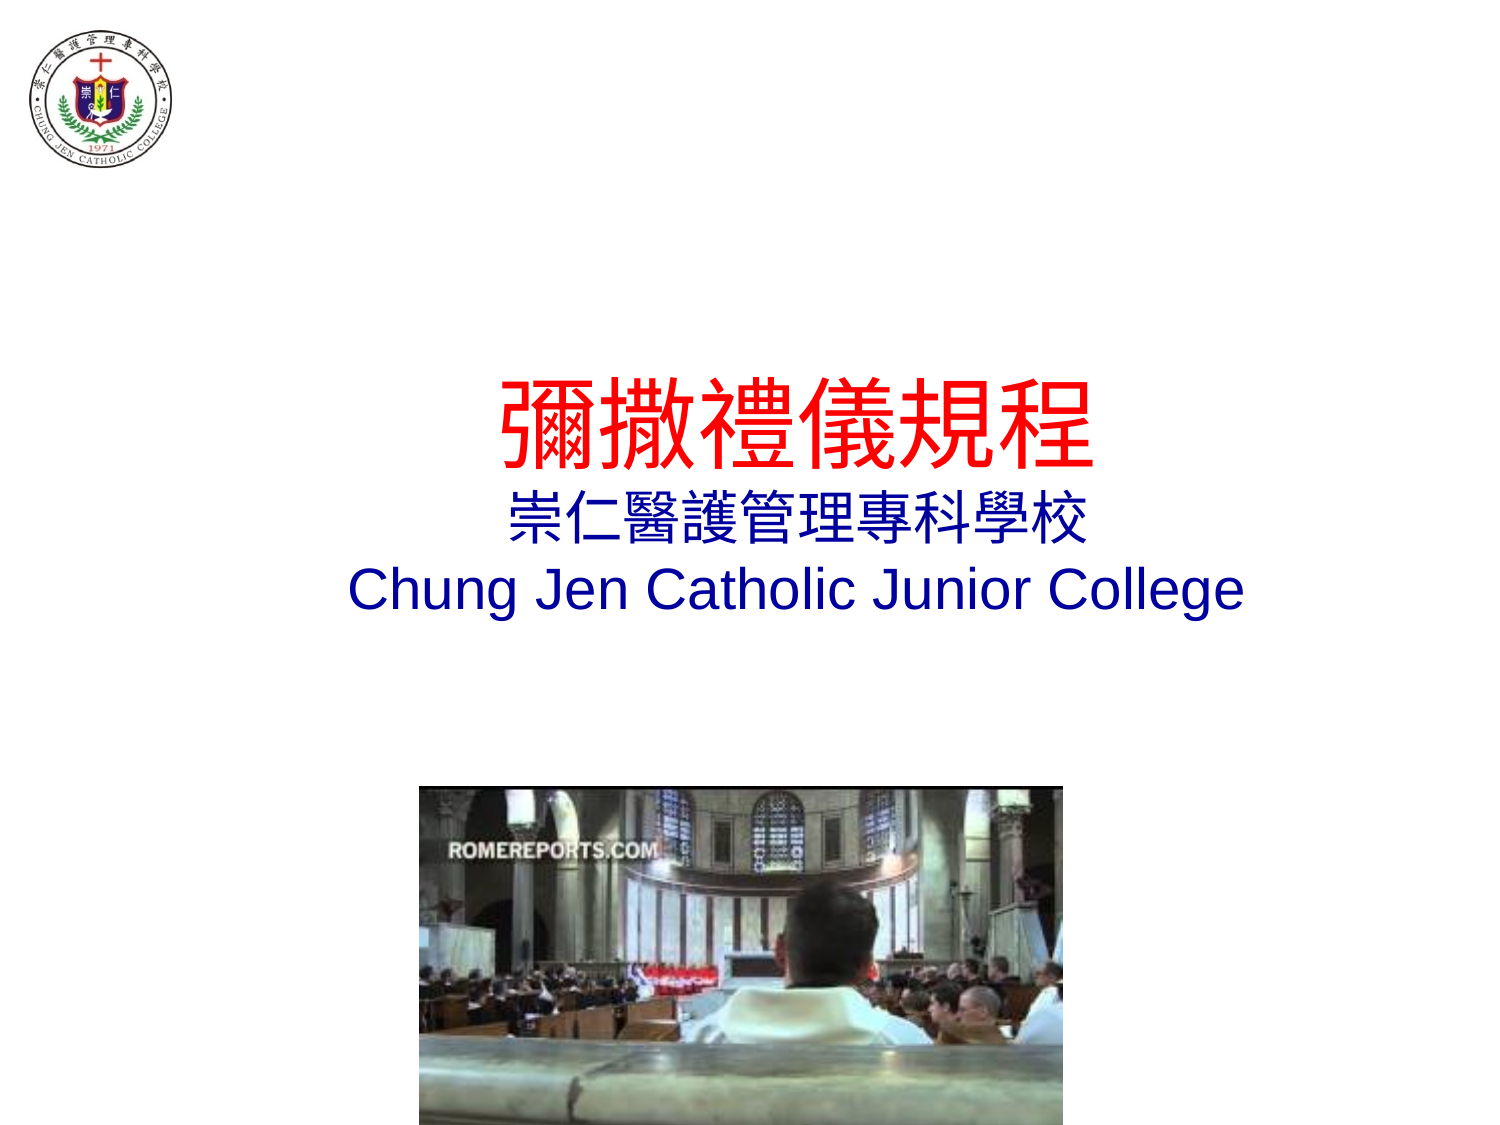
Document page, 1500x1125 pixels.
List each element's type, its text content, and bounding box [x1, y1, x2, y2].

title 彌撒禮儀規程 崇仁醫護管理專科學校 Chung Jen Catholic Junior College [123, 290, 1471, 693]
picture [419, 786, 1063, 1125]
